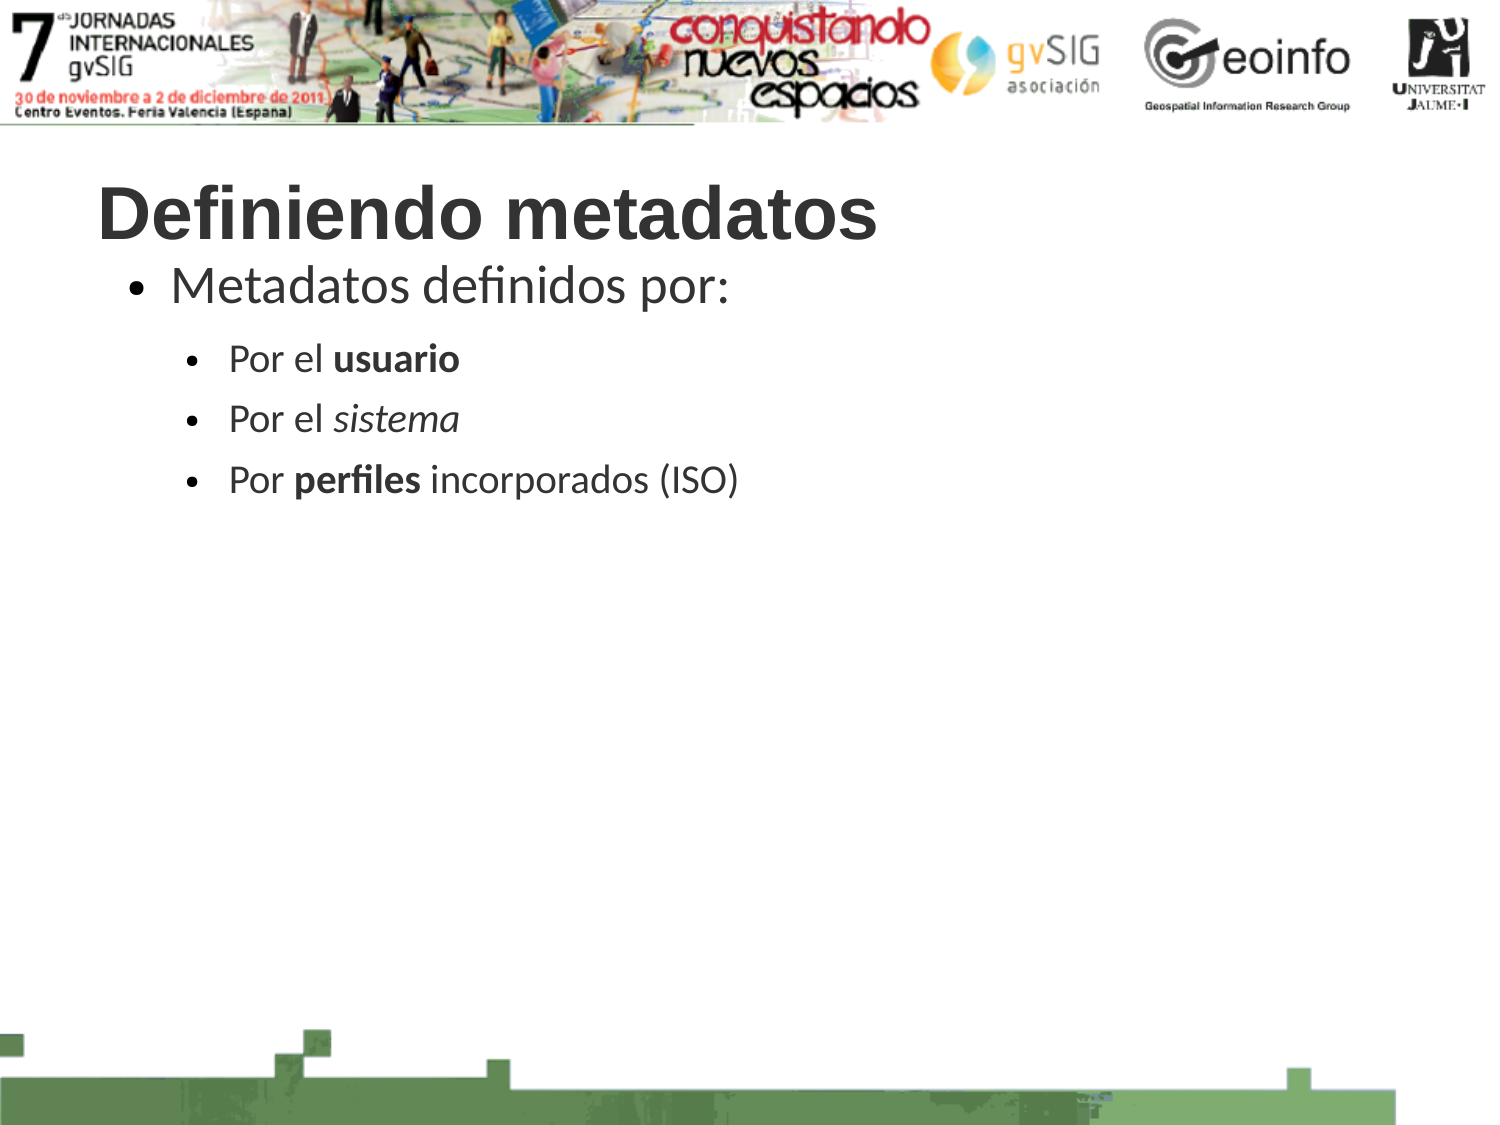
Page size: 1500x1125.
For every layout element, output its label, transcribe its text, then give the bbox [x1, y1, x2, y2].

title Definiendo metadatos [97, 155, 1401, 273]
list Metadatos definidos por: Por el usuario Por el sistema Por perfiles incorporados (ISO) [112, 262, 1388, 505]
picture [0, 0, 1500, 1125]
